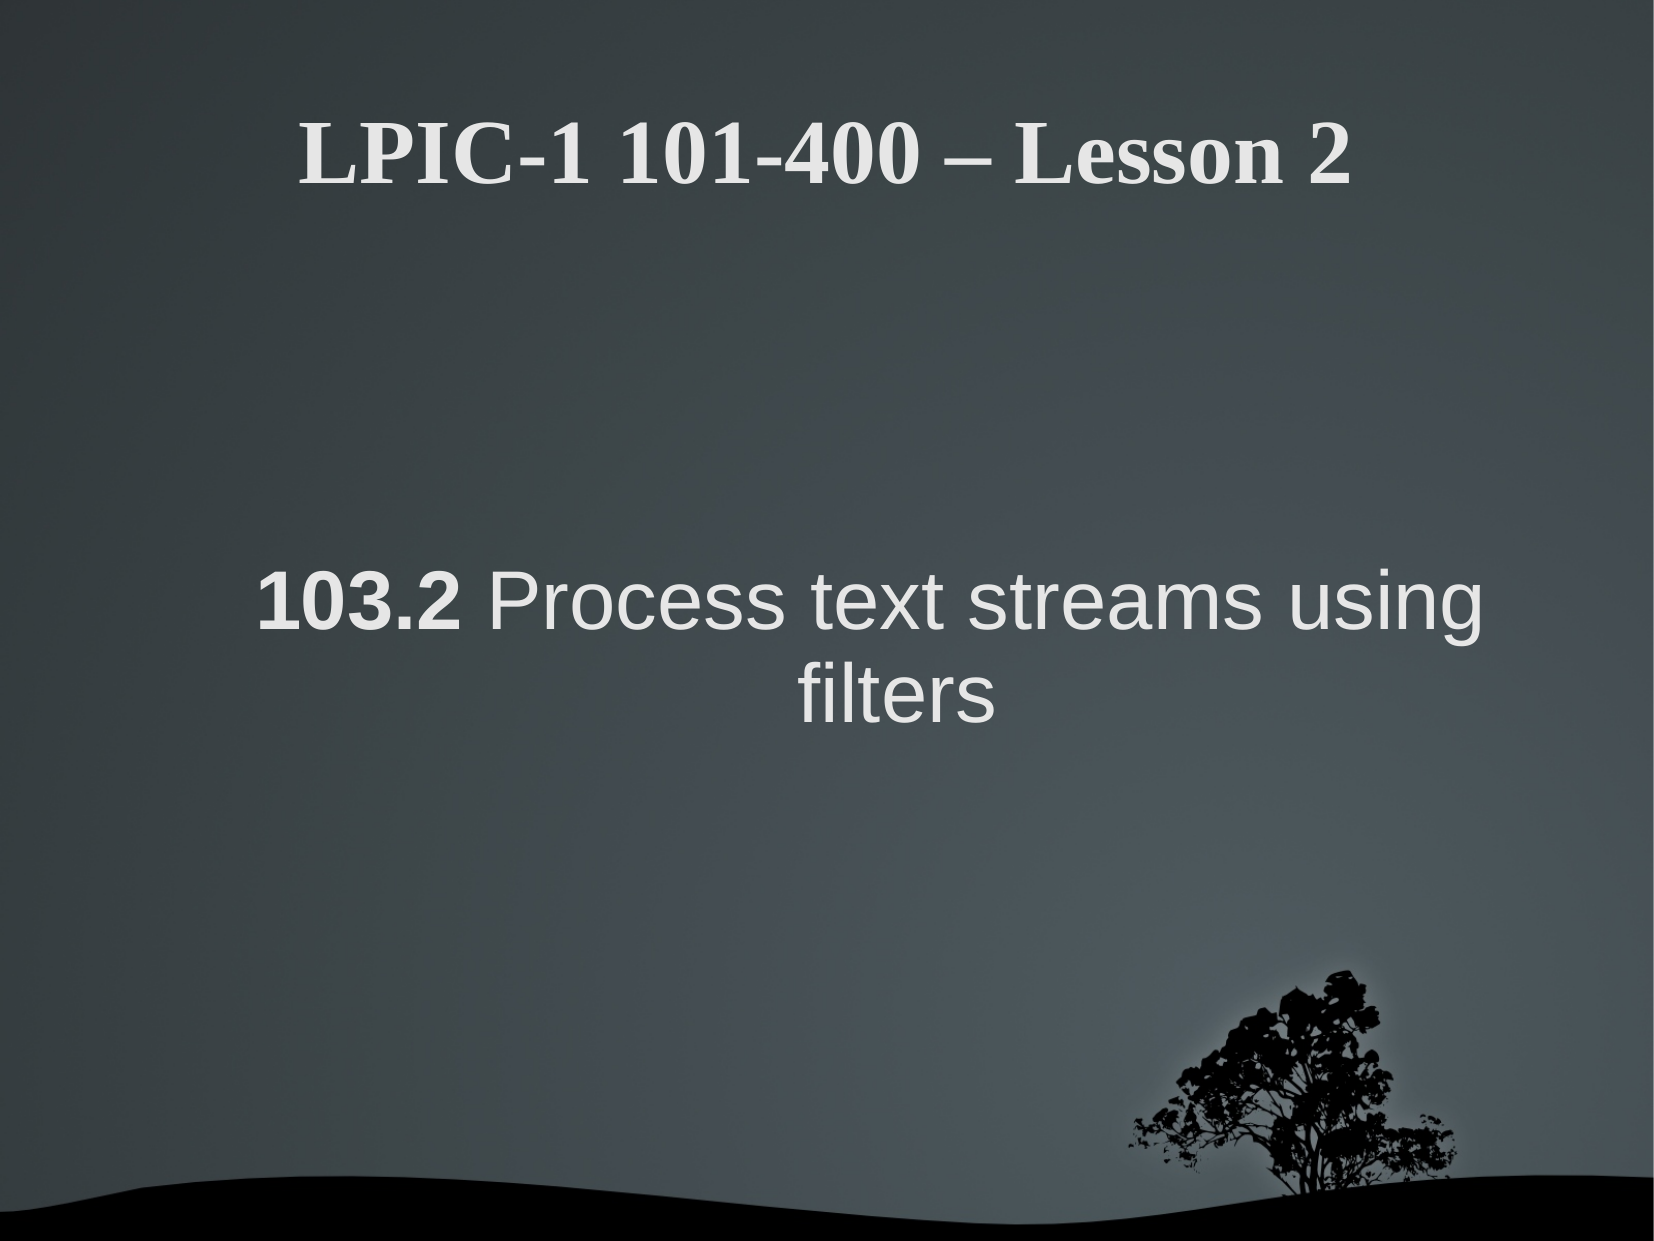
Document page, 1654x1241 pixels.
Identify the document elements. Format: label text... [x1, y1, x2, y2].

title LPIC-1 101-400 – Lesson 2 [82, 49, 1571, 257]
list 103.2 Process text streams using filters [82, 290, 1571, 1109]
picture [0, 0, 1654, 1241]
